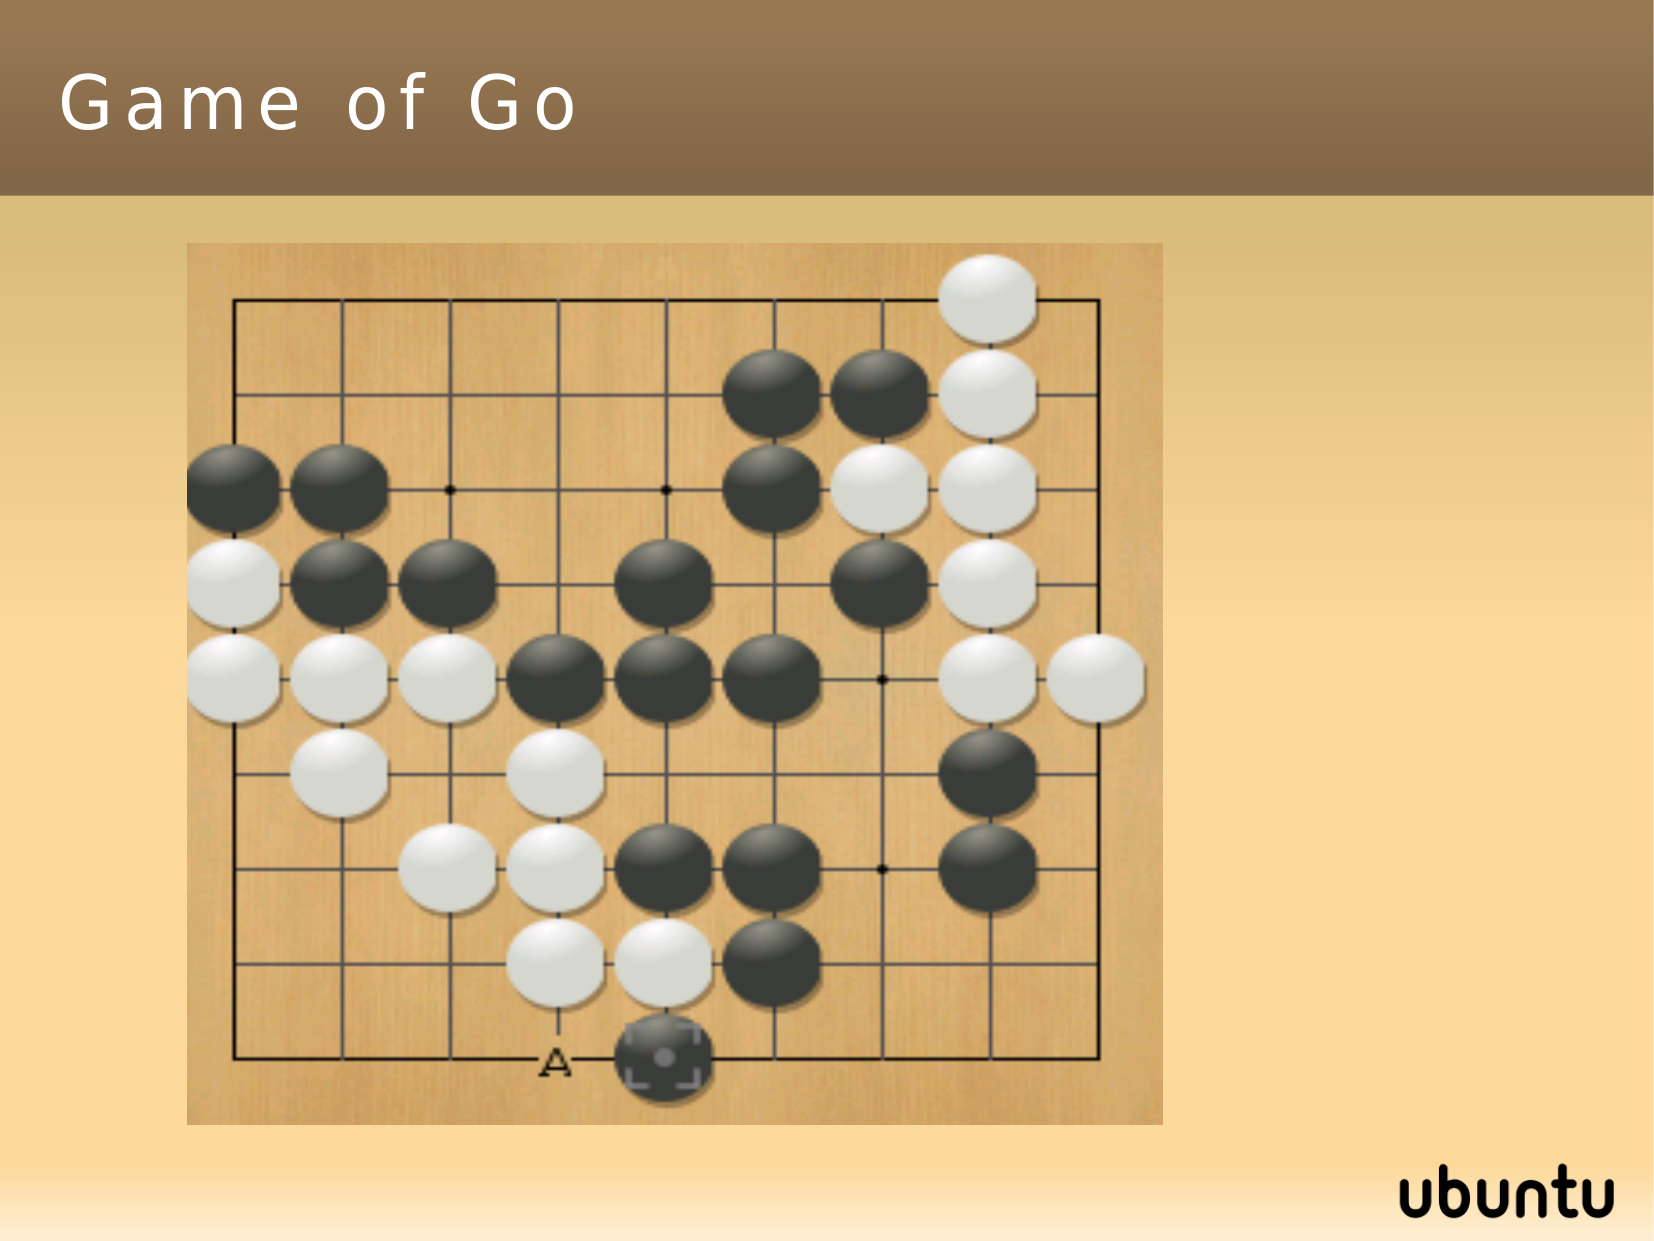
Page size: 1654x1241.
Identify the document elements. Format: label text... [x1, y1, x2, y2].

picture [0, 0, 1654, 1241]
title Game of Go [59, 29, 1595, 178]
